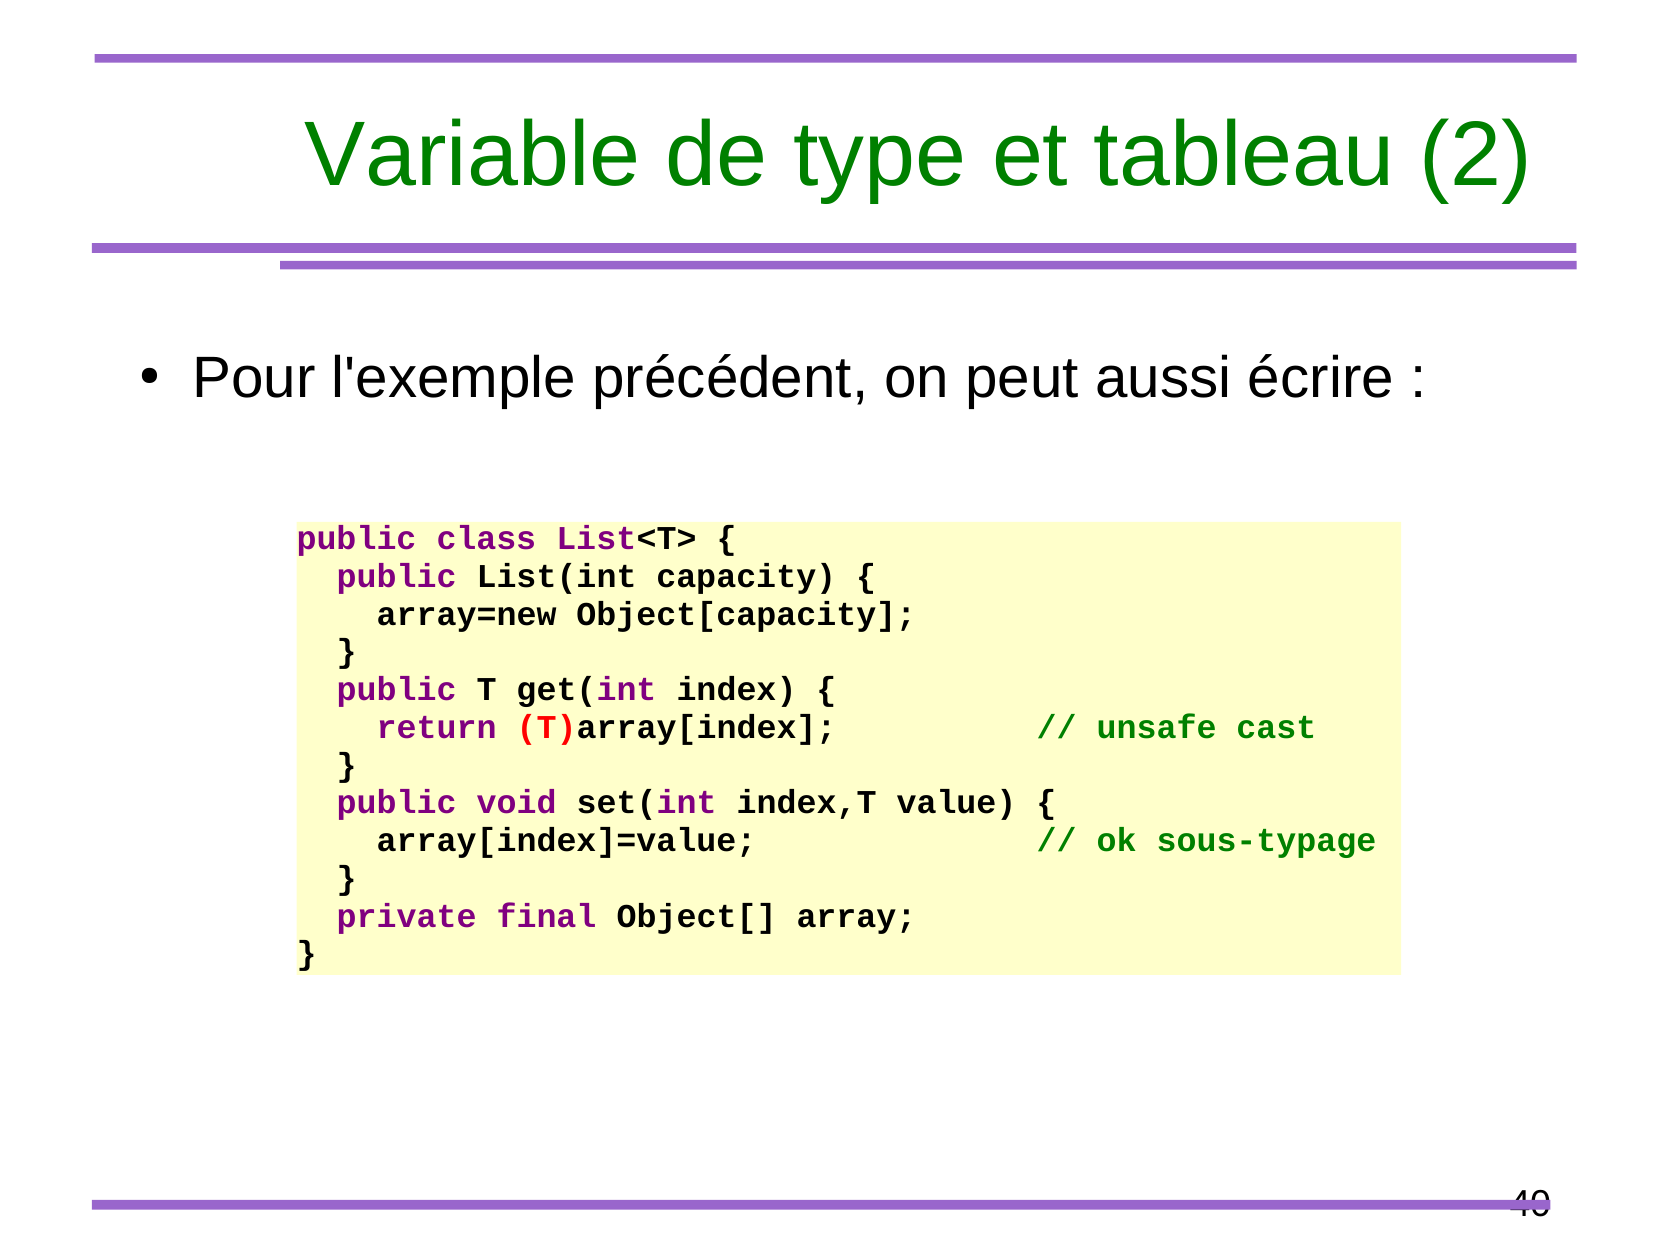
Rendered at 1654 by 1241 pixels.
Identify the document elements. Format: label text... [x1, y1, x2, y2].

list Pour l'exemple précédent, on peut aussi écrire : [121, 344, 1534, 800]
text_box public class List<T> { public List(int capacity) { array=new Object[capacity]; } public T get(int index) { return (T)array[index]; // unsafe cast } public void set(int index,T value) { array[index]=value; // ok sous-typage } private final Object[] array; } [296, 521, 1402, 975]
title Variable de type et tableau (2) [121, 49, 1534, 257]
